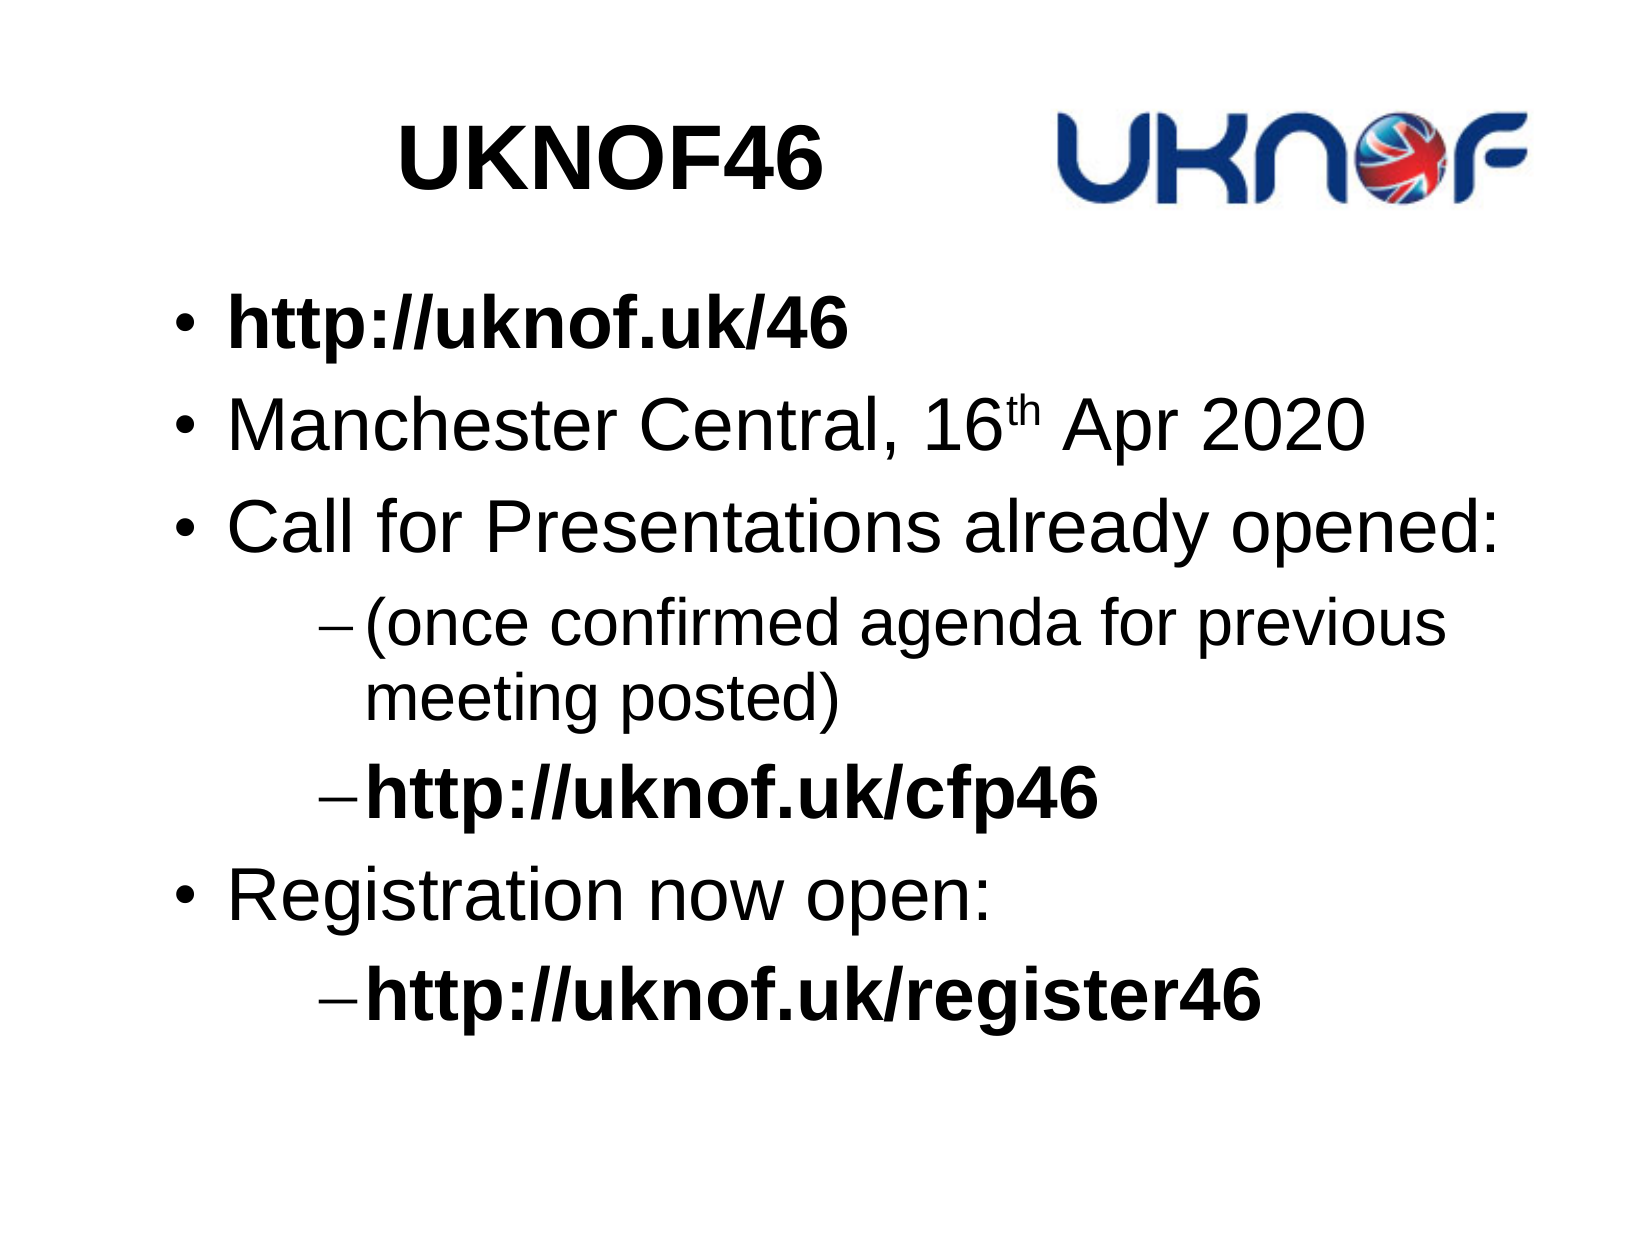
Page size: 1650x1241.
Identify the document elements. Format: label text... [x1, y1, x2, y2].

title UKNOF46 [123, 55, 1100, 262]
list http://uknof.uk/46 Manchester Central, 16th Apr 2020 Call for Presentations already opened: (once confirmed agenda for previous meeting posted) http://uknof.uk/cfp46 Registration now open: http://uknof.uk/register46 [112, 280, 1515, 1042]
picture [1100, 93, 1536, 225]
